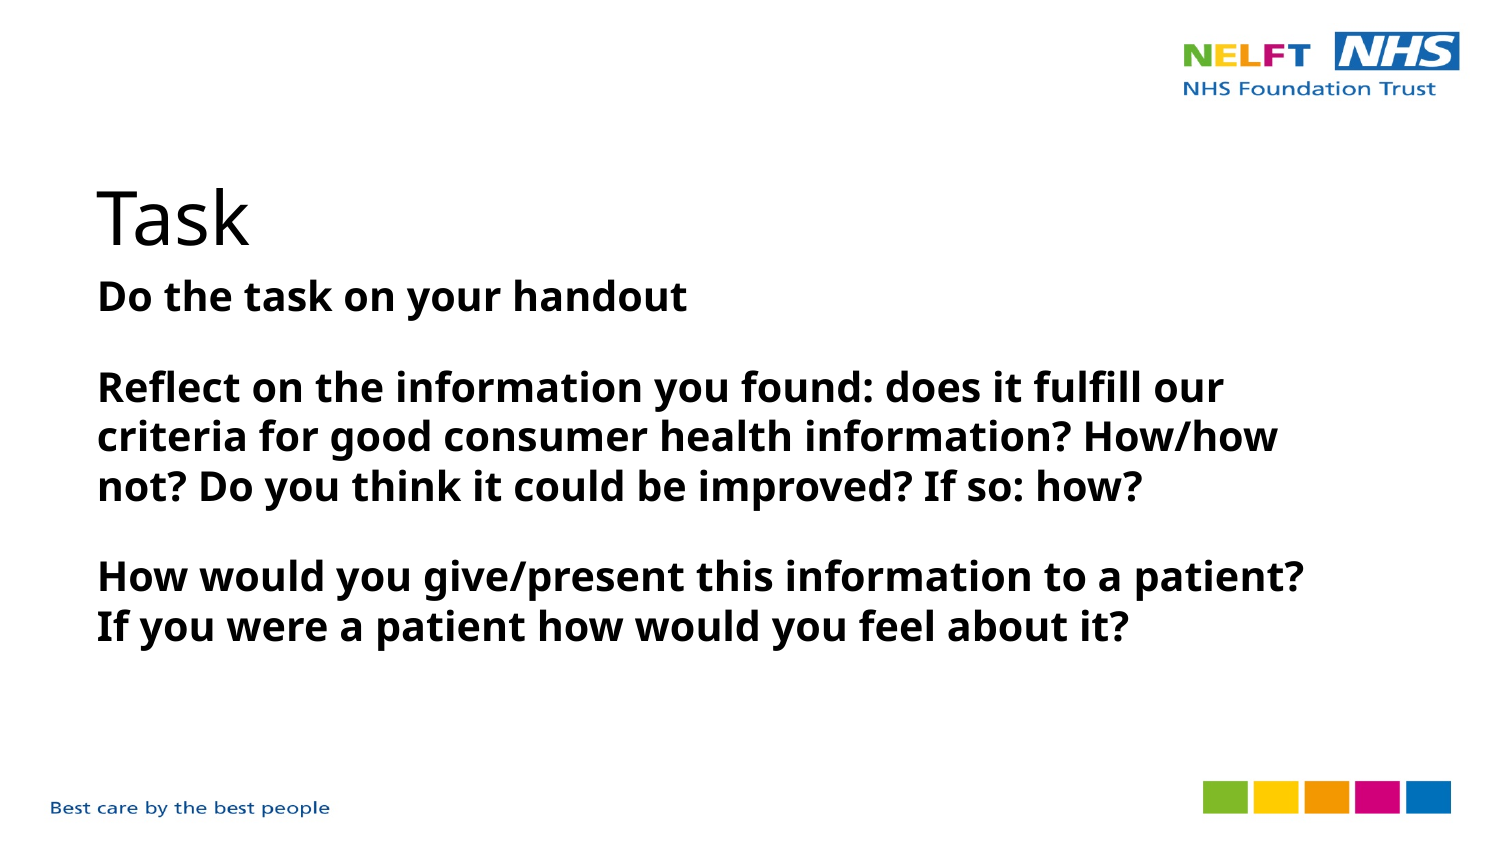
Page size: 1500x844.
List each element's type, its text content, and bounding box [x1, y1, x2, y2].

list Do the task on your handout Reflect on the information you found: does it fulfill our criteria for good consumer health information? How/how not? Do you think it could be improved? If so: how? How would you give/present this information to a patient? If you were a patient how would you feel about it? [81, 262, 1322, 666]
title Task [81, 162, 1322, 262]
